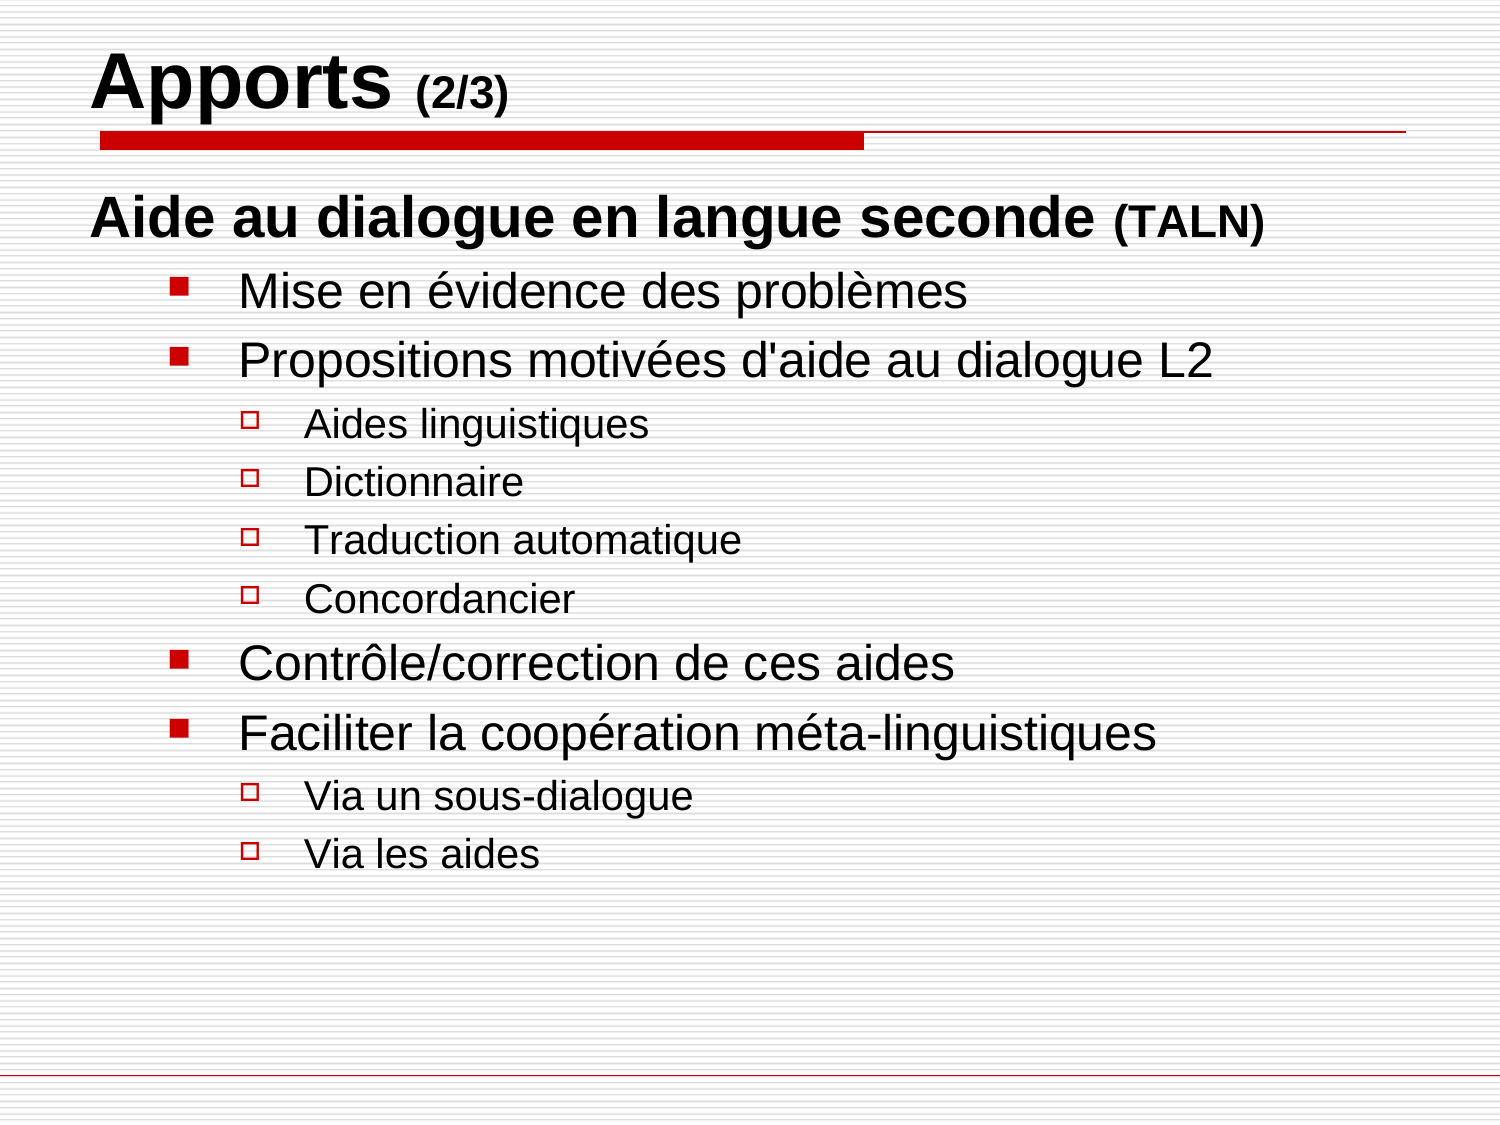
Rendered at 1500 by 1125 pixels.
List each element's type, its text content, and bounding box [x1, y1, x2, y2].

picture [0, 0, 1500, 1075]
title Apports (2/3) [75, 29, 1425, 134]
list Aide au dialogue en langue seconde (TALN) Mise en évidence des problèmes Propositions motivées d'aide au dialogue L2 Aides linguistiques Dictionnaire Traduction automatique Concordancier Contrôle/correction de ces aides Faciliter la coopération méta-linguistiques Via un sous-dialogue Via les aides [75, 177, 1425, 1063]
picture [0, 1076, 1500, 1125]
